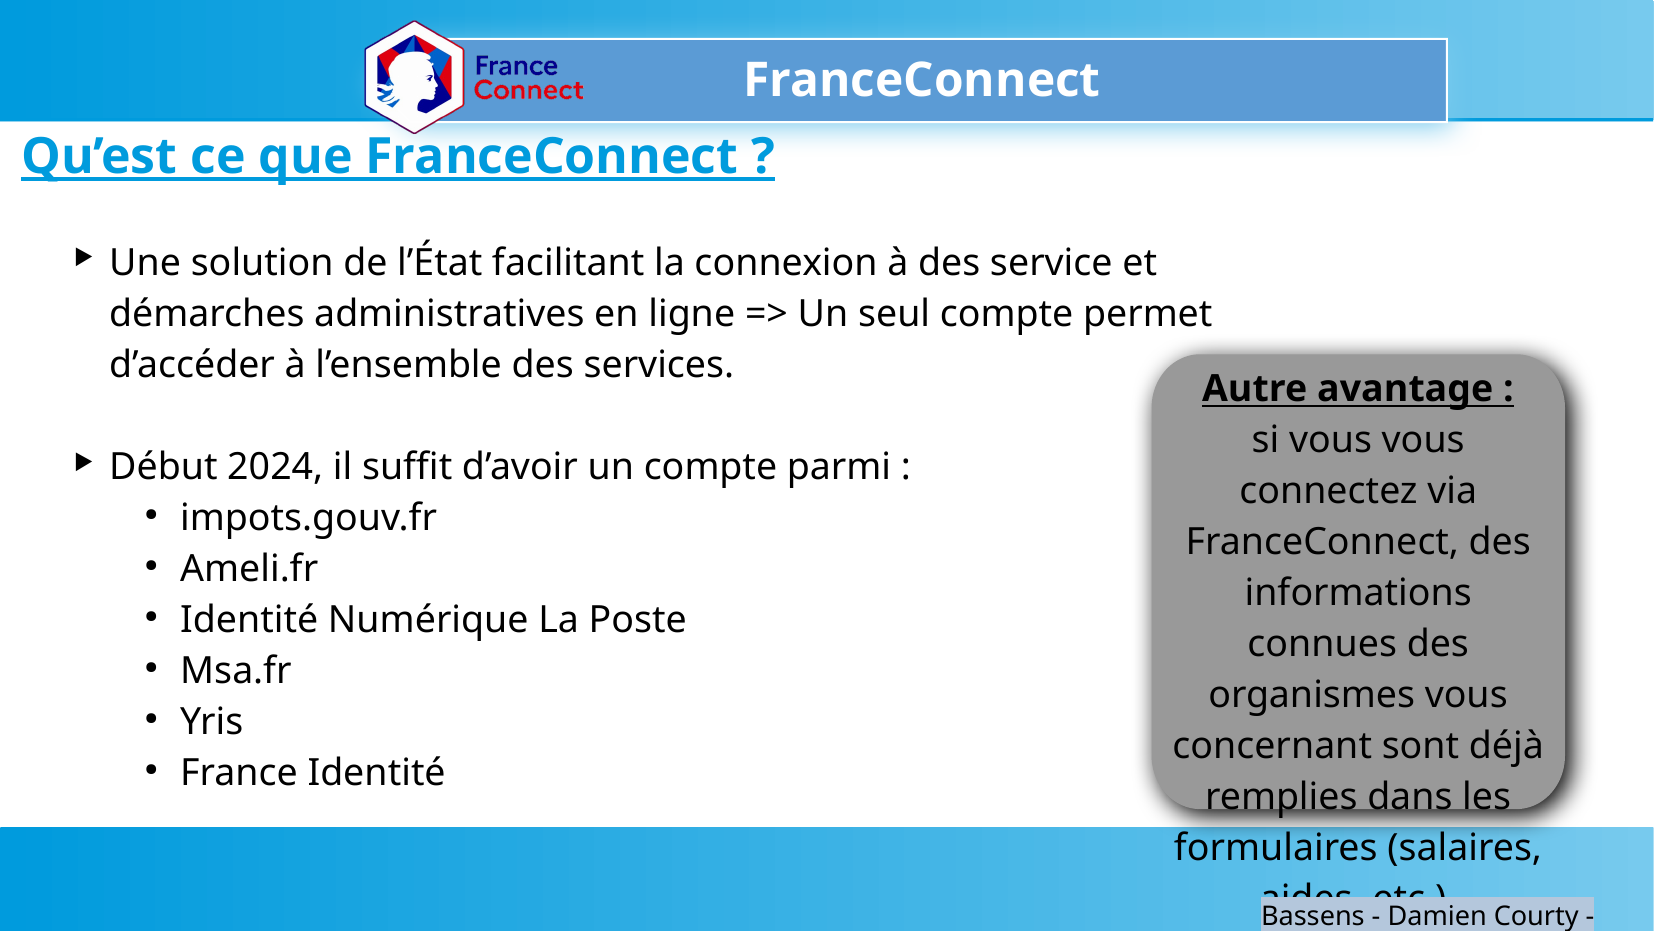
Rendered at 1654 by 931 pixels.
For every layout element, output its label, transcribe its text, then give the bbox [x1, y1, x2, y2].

text_box FranceConnect [586, 38, 1447, 123]
text_box Une solution de l’État facilitant la connexion à des service et démarches administratives en ligne => Un seul compte permet d’accéder à l’ensemble des services. Début 2024, il suffit d’avoir un compte parmi : impots.gouv.fr Ameli.fr Identité Numérique La Poste Msa.fr Yris France Identité [59, 227, 1300, 727]
picture [361, 17, 586, 136]
text_box Bassens - Damien Courty - 2024 [1246, 889, 1654, 931]
text_box Qu’est ce que FranceConnect ? [6, 112, 916, 186]
text_box Autre avantage : si vous vous connectez via FranceConnect, des informations connues des organismes vous concernant sont déjà remplies dans les formulaires (salaires, aides, etc.). [1151, 354, 1565, 810]
